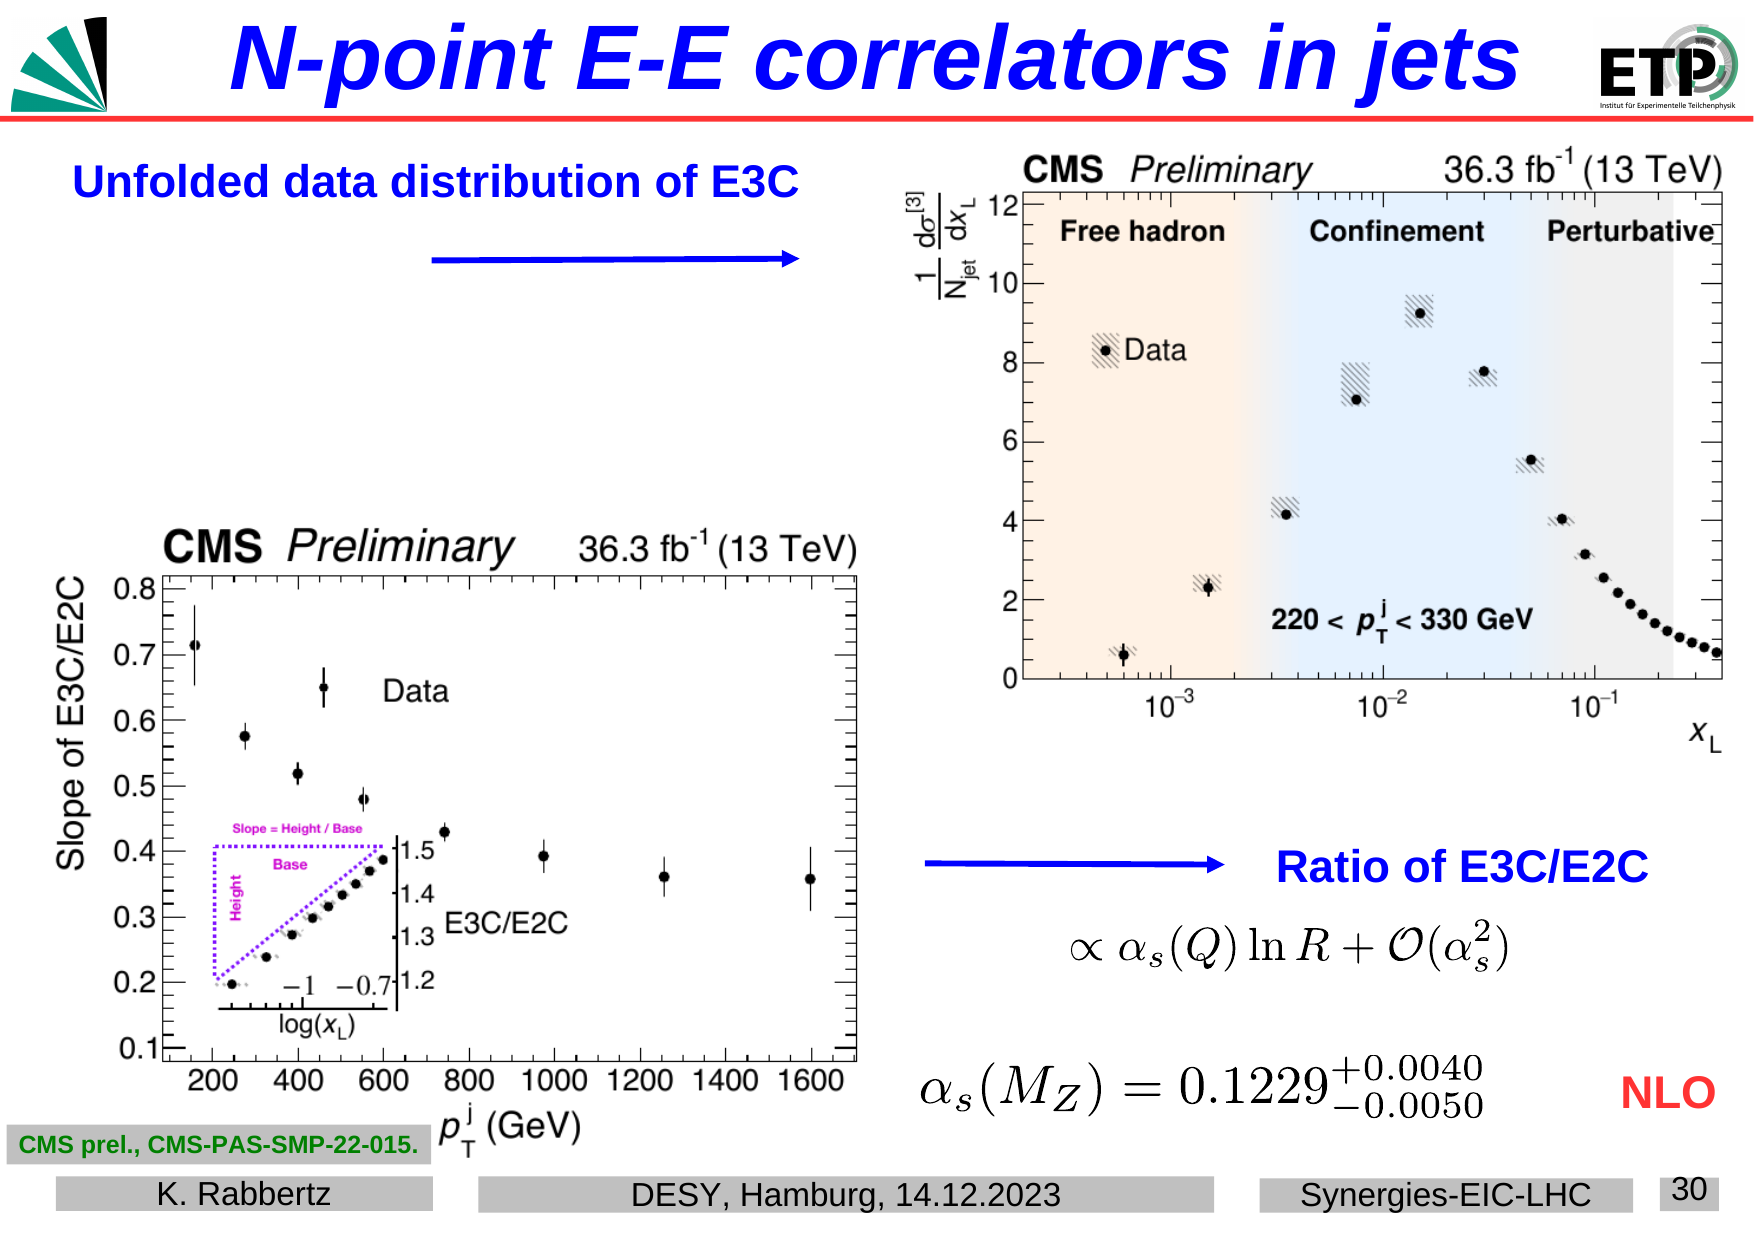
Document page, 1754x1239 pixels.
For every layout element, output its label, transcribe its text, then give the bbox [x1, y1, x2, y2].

text_box NLO [1608, 1060, 1729, 1124]
picture [1068, 919, 1512, 972]
text_box Ratio of E3C/E2C [1264, 835, 1662, 899]
picture [918, 1055, 1485, 1122]
picture [11, 17, 107, 113]
title N-point E-E correlators in jets [124, 0, 1630, 116]
text_box CMS prel., CMS-PAS-SMP-22-015. [6, 1124, 432, 1165]
text_box Unfolded data distribution of E3C [60, 150, 825, 214]
picture [1630, 17, 1745, 112]
picture [894, 134, 1742, 765]
picture [30, 508, 882, 1172]
